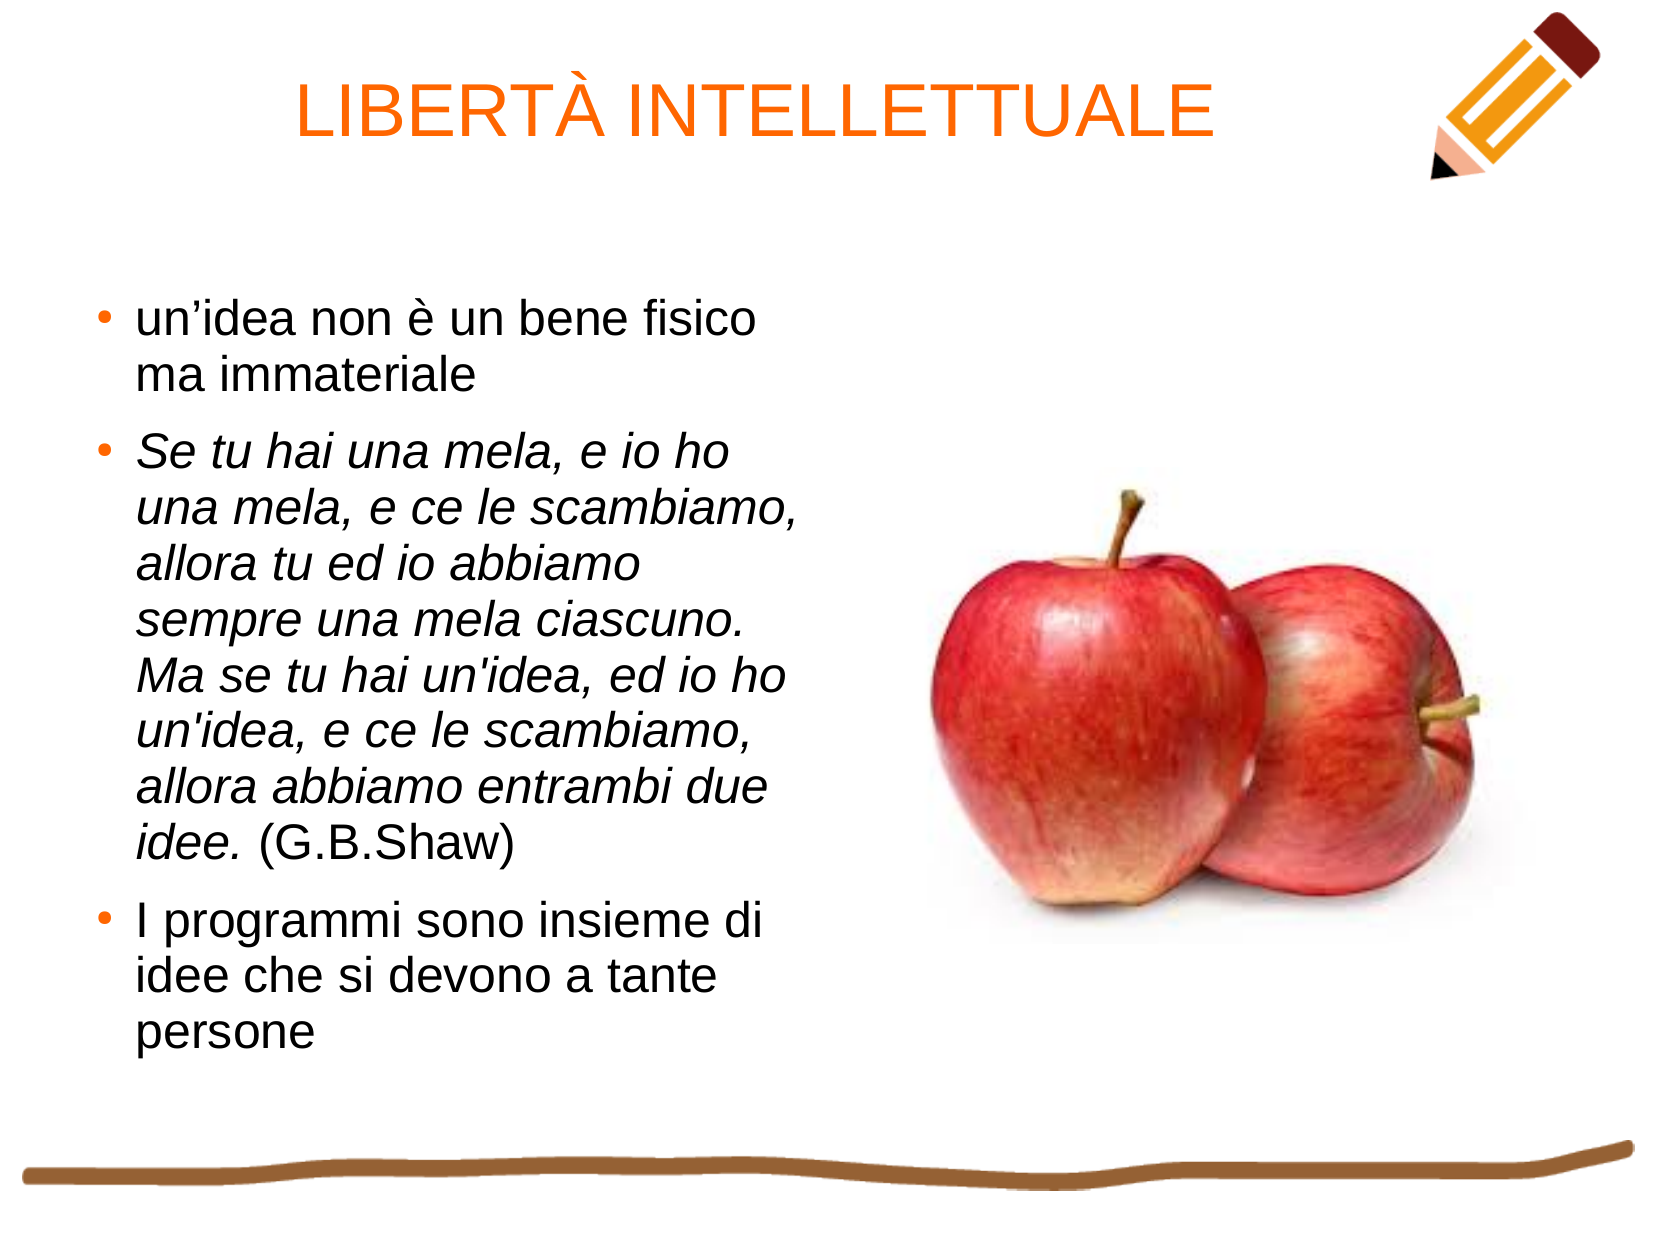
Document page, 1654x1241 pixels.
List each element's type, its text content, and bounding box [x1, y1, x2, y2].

title LIBERTÀ INTELLETTUALE [82, 49, 1430, 172]
picture [1430, 12, 1601, 181]
picture [22, 1140, 1635, 1191]
list un’idea non è un bene fisico ma immateriale Se tu hai una mela, e io ho una mela, e ce le scambiamo, allora tu ed io abbiamo sempre una mela ciascuno. Ma se tu hai un'idea, ed io ho un'idea, e ce le scambiamo, allora abbiamo entrambi due idee. (G.B.Shaw) I programmi sono insieme di idee che si devono a tante persone [82, 290, 809, 1122]
picture [845, 467, 1572, 944]
